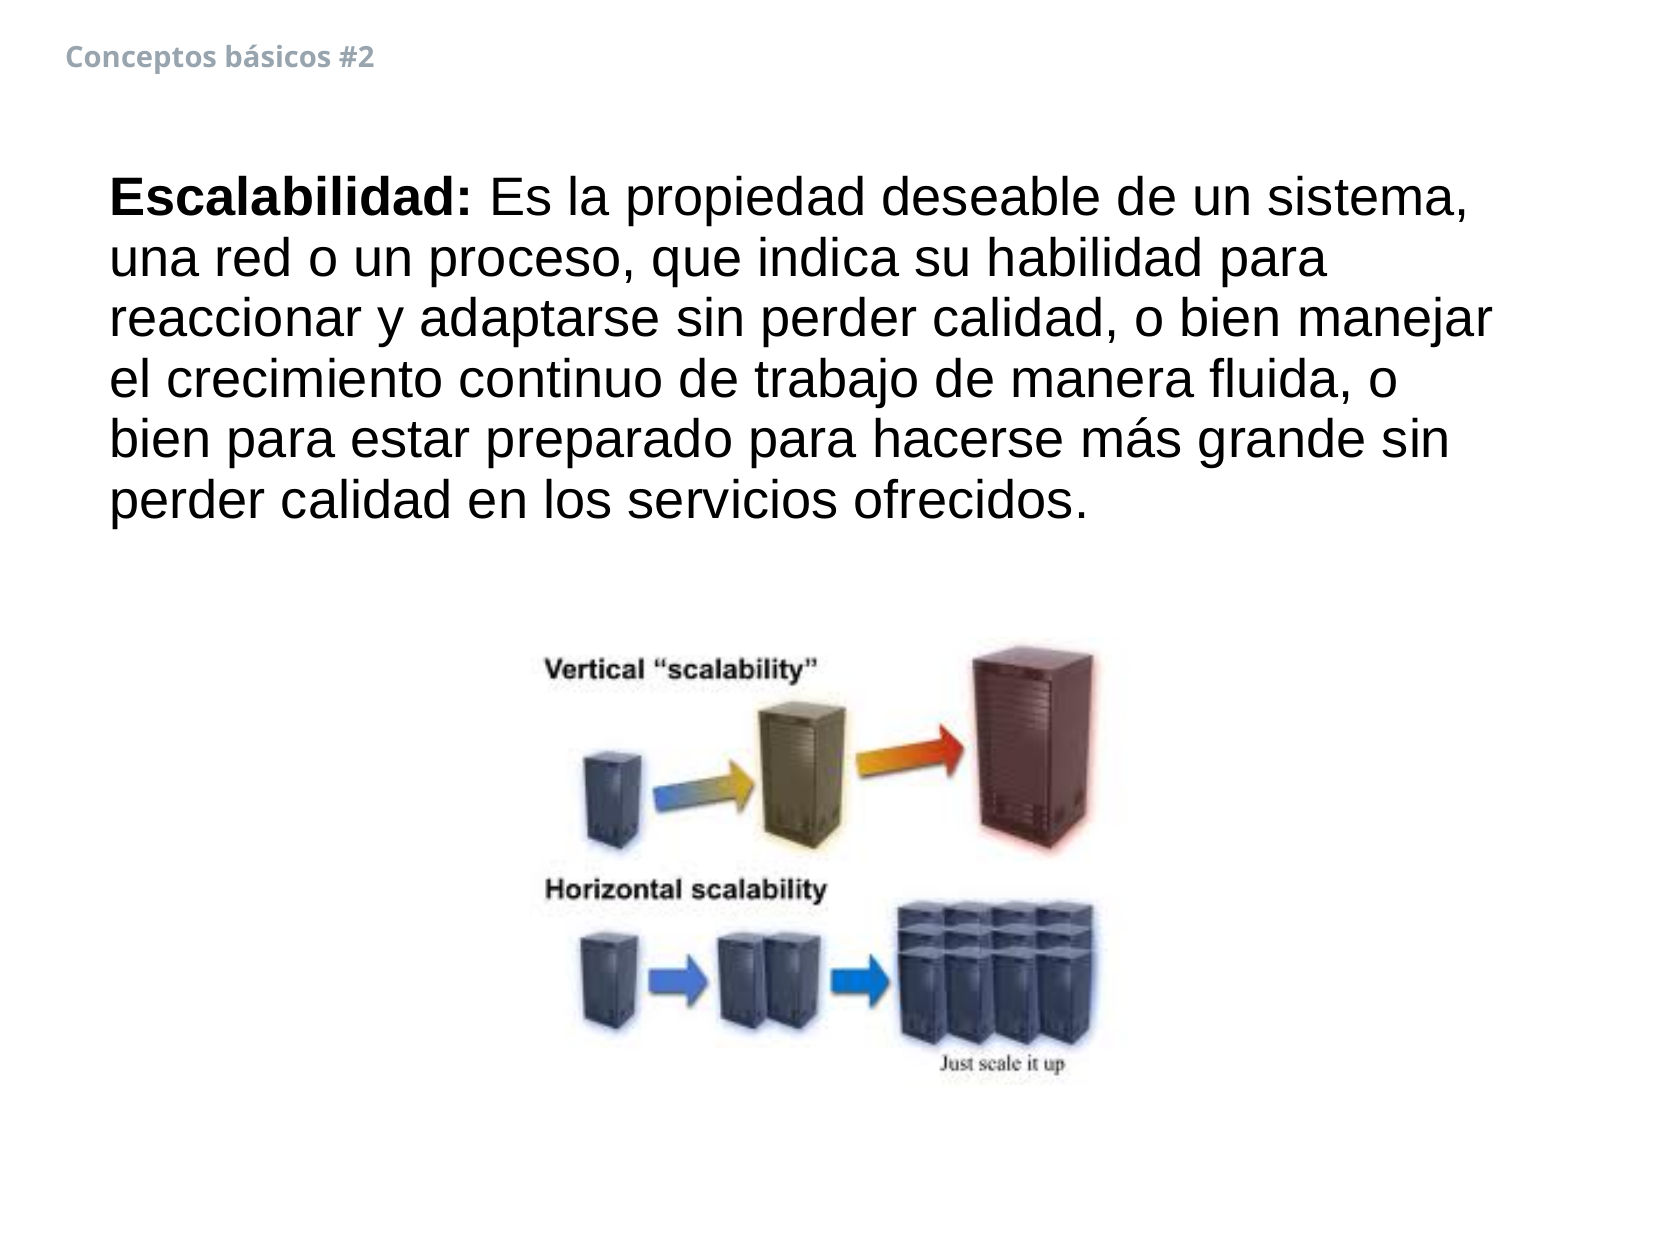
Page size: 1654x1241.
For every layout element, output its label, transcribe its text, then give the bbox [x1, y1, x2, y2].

text_box Conceptos básicos #2 [64, 38, 733, 74]
text_box Escalabilidad: Es la propiedad deseable de un sistema, una red o un proceso, que indica su habilidad para reaccionar y adaptarse sin perder calidad, o bien manejar el crecimiento continuo de trabajo de manera fluida, o bien para estar preparado para hacerse más grande sin perder calidad en los servicios ofrecidos. [94, 159, 1524, 1083]
picture [530, 637, 1134, 1091]
